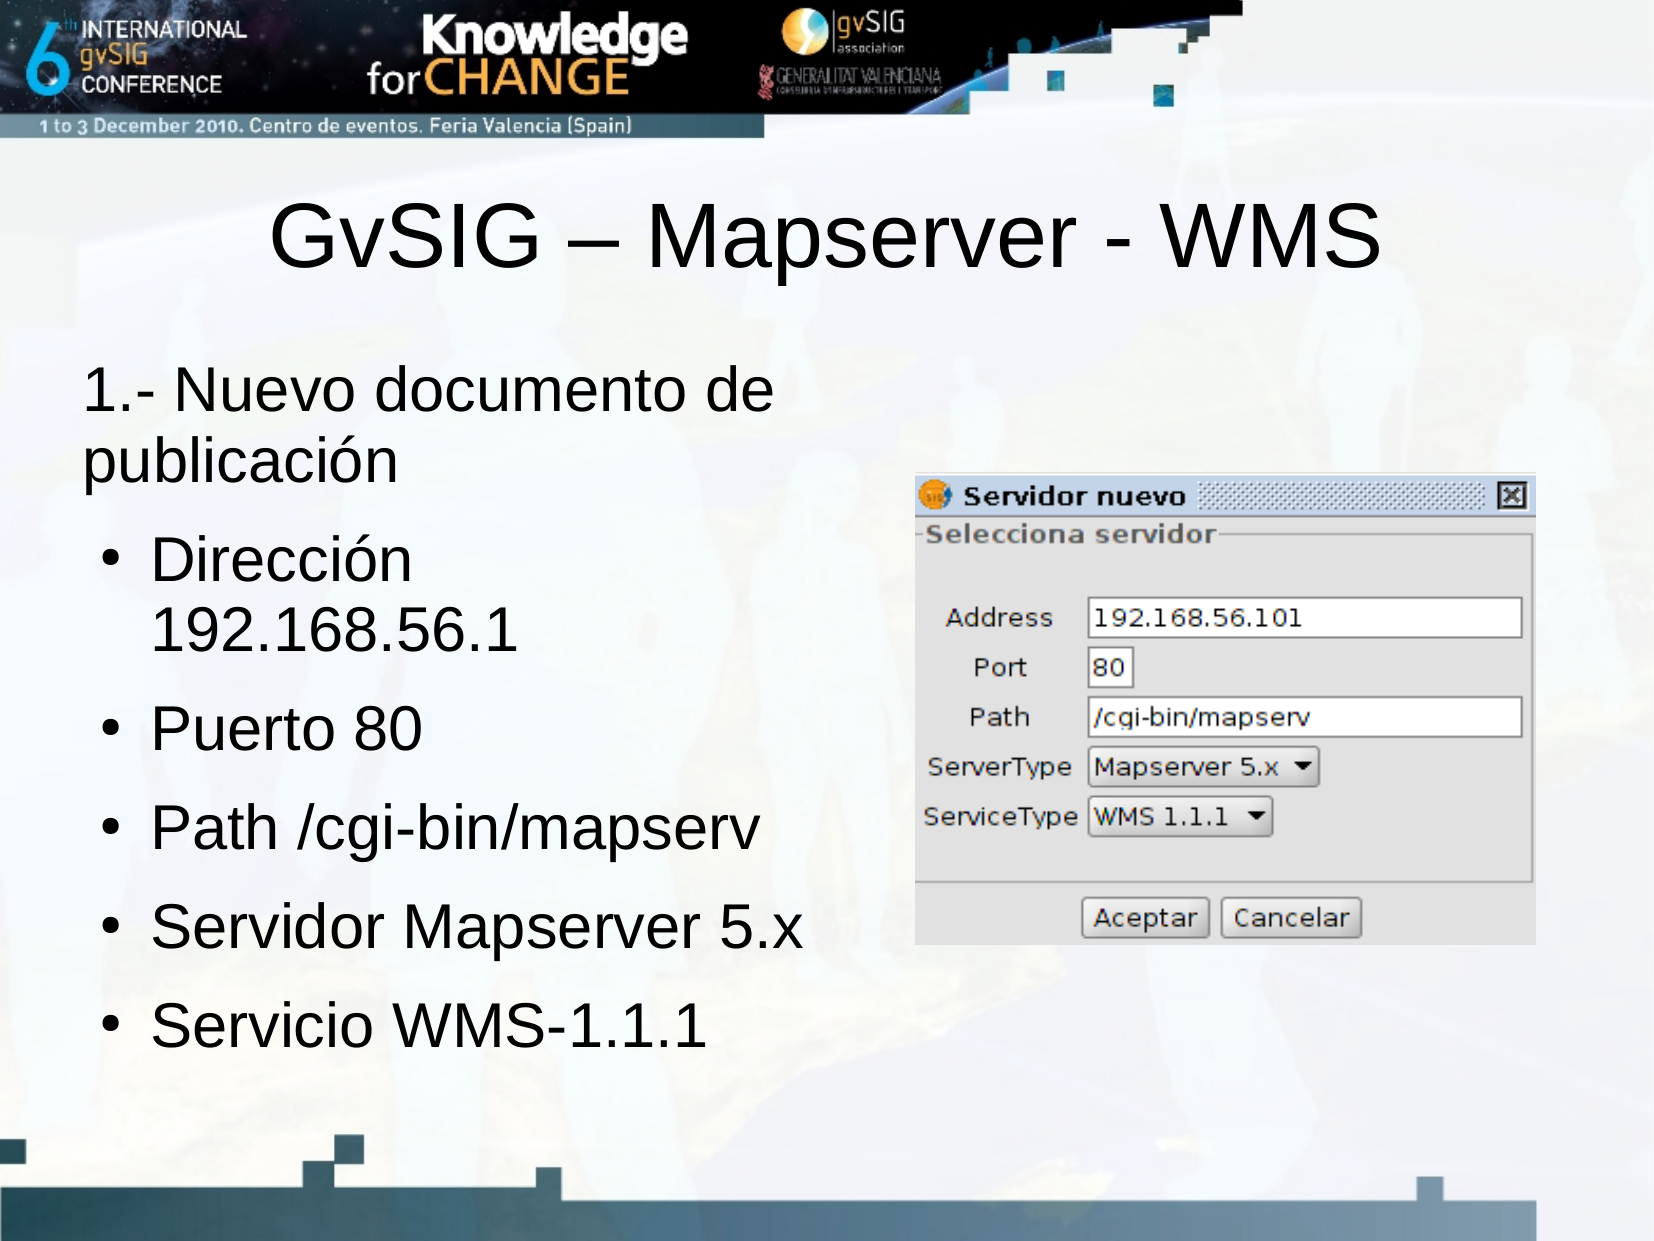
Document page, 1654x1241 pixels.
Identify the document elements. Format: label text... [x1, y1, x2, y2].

list 1.- Nuevo documento de publicación Dirección 192.168.56.1 Puerto 80 Path /cgi-bin/mapserv Servidor Mapserver 5.x Servicio WMS-1.1.1 [82, 354, 809, 1173]
picture [0, 0, 1654, 1241]
title GvSIG – Mapserver - WMS [82, 147, 1571, 325]
